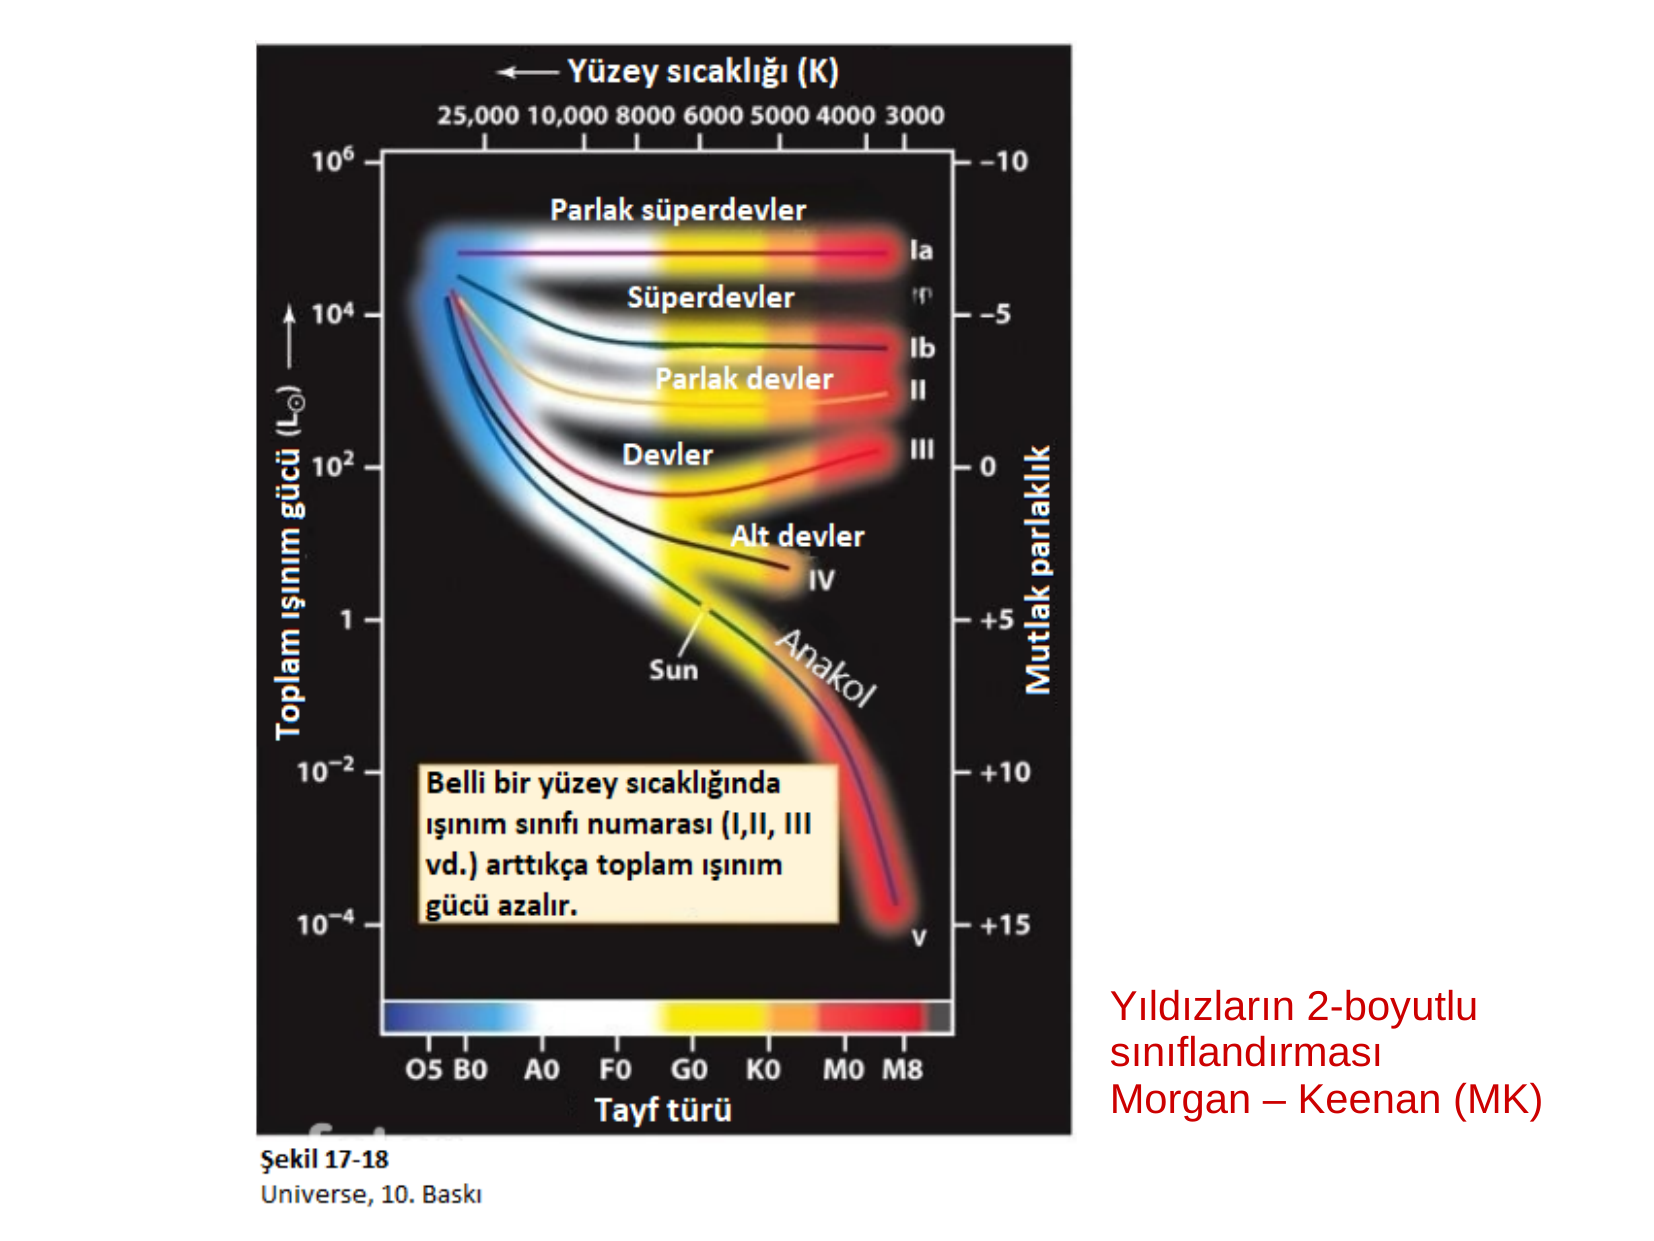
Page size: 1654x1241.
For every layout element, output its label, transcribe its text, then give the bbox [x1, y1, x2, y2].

picture [255, 40, 1077, 1216]
text_box Yıldızların 2-boyutlu sınıflandırması Morgan – Keenan (MK) [1095, 975, 1637, 1133]
